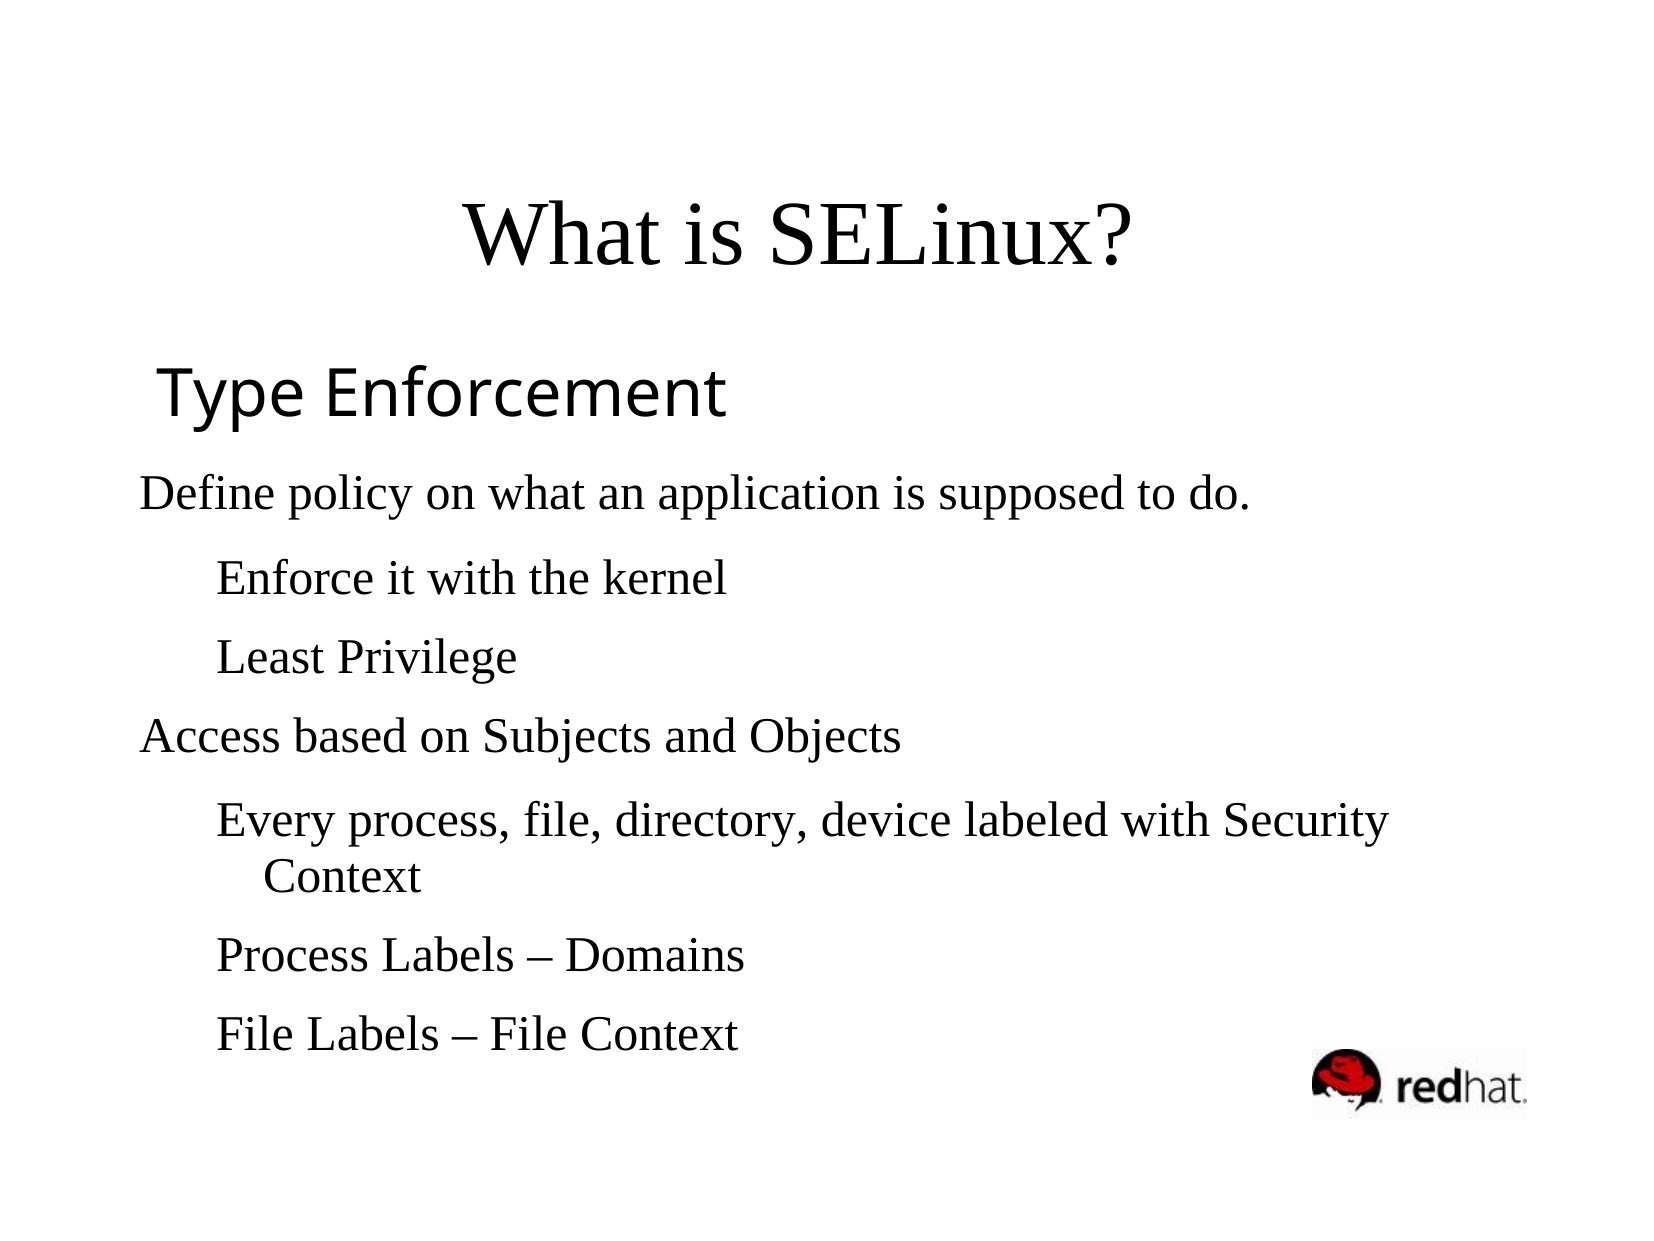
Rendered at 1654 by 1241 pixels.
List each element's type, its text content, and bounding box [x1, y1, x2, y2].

title What is SELinux? [96, 182, 1502, 285]
list Type Enforcement Define policy on what an application is supposed to do. Enforce it with the kernel Least Privilege Access based on Subjects and Objects Every process, file, directory, device labeled with Security Context Process Labels – Domains File Labels – File Context [121, 344, 1534, 1150]
